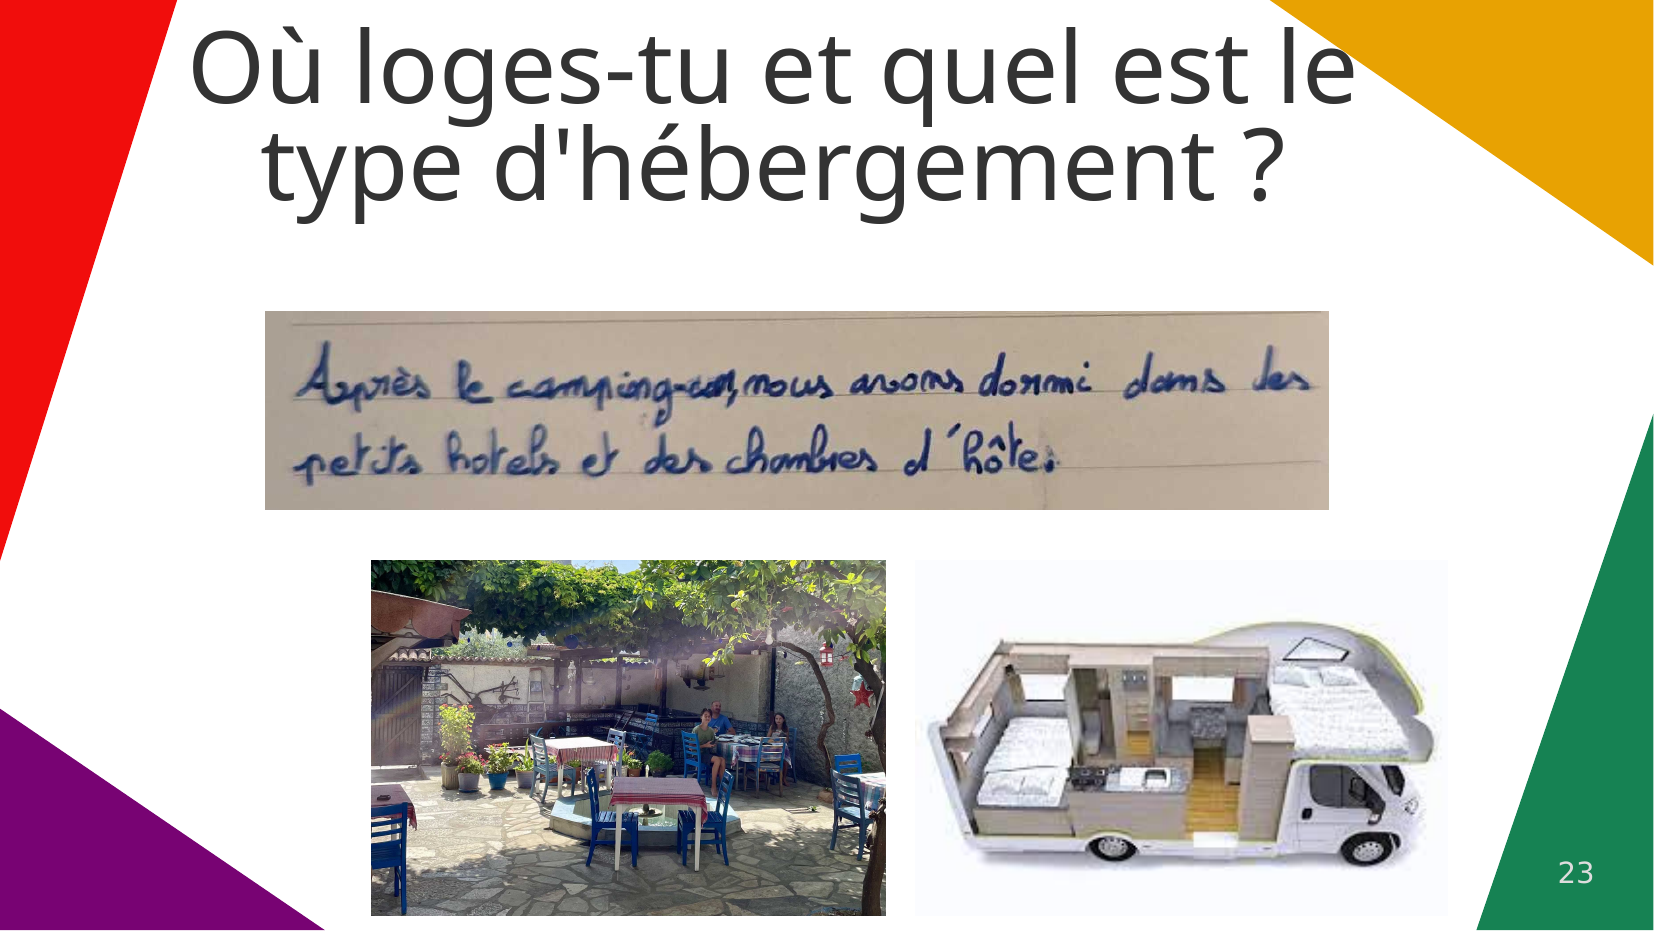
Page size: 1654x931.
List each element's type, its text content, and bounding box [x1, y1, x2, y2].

picture [915, 560, 1448, 916]
title Où loges-tu et quel est le type d'hébergement ? [124, 0, 1424, 266]
picture [371, 560, 886, 916]
picture [265, 311, 1329, 510]
